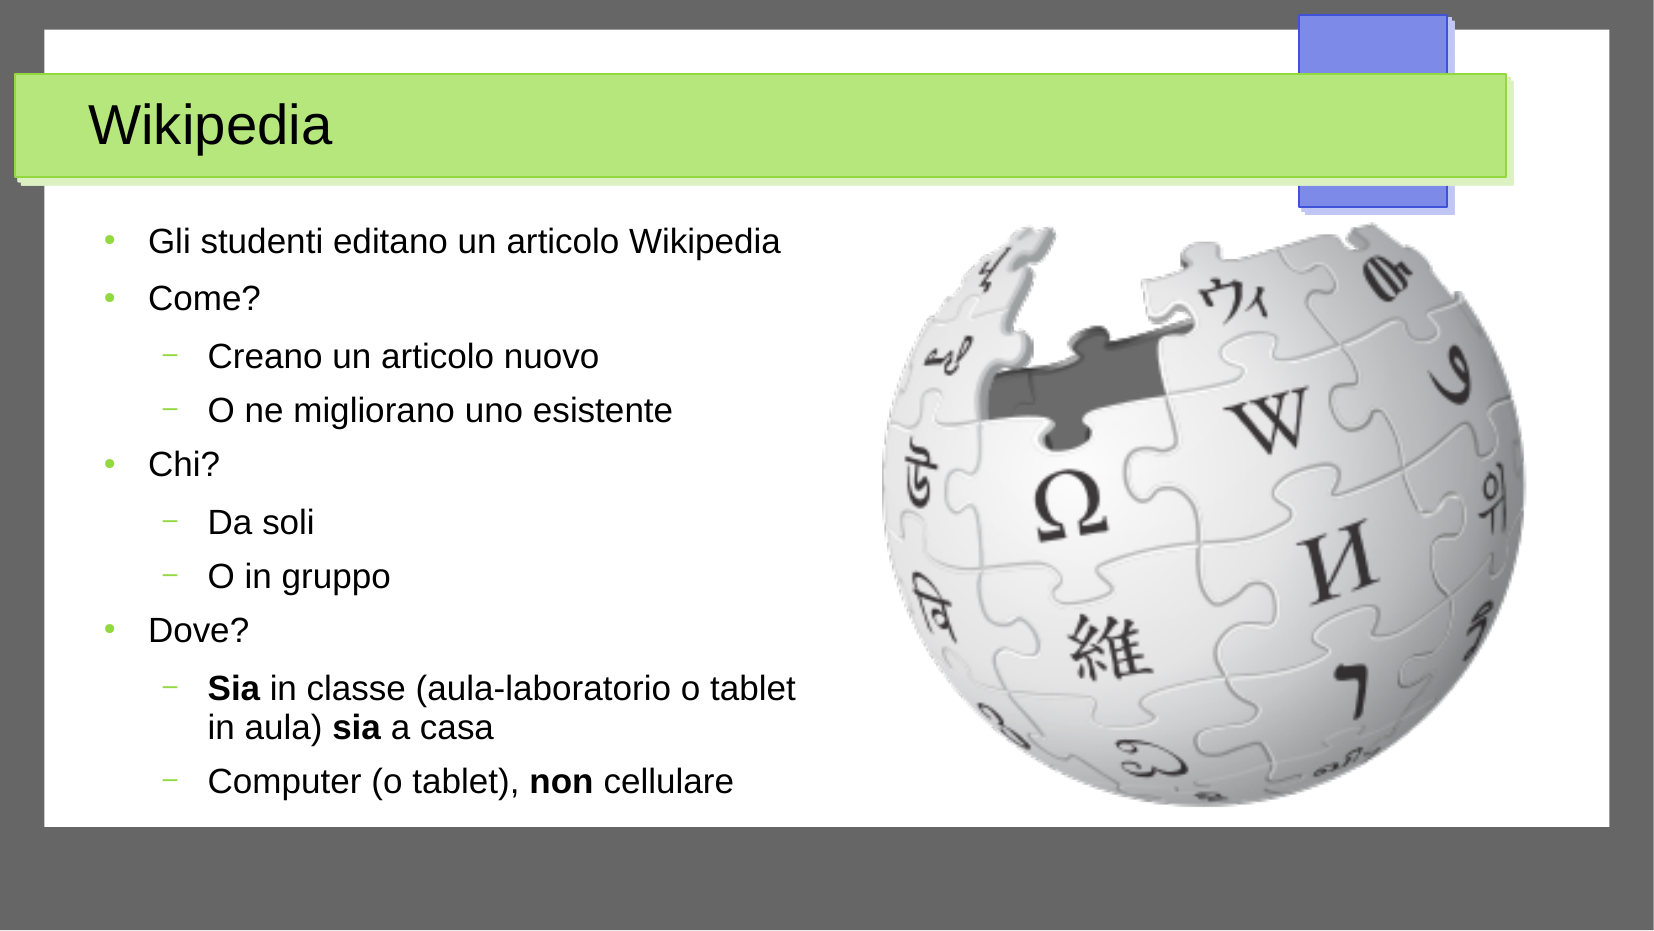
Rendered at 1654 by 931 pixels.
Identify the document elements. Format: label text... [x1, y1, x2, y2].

picture [881, 221, 1529, 813]
list Gli studenti editano un articolo Wikipedia Come? Creano un articolo nuovo O ne migliorano uno esistente Chi? Da soli O in gruppo Dove? Sia in classe (aula-laboratorio o tablet in aula) sia a casa Computer (o tablet), non cellulare [88, 221, 809, 808]
title Wikipedia [88, 73, 1506, 178]
